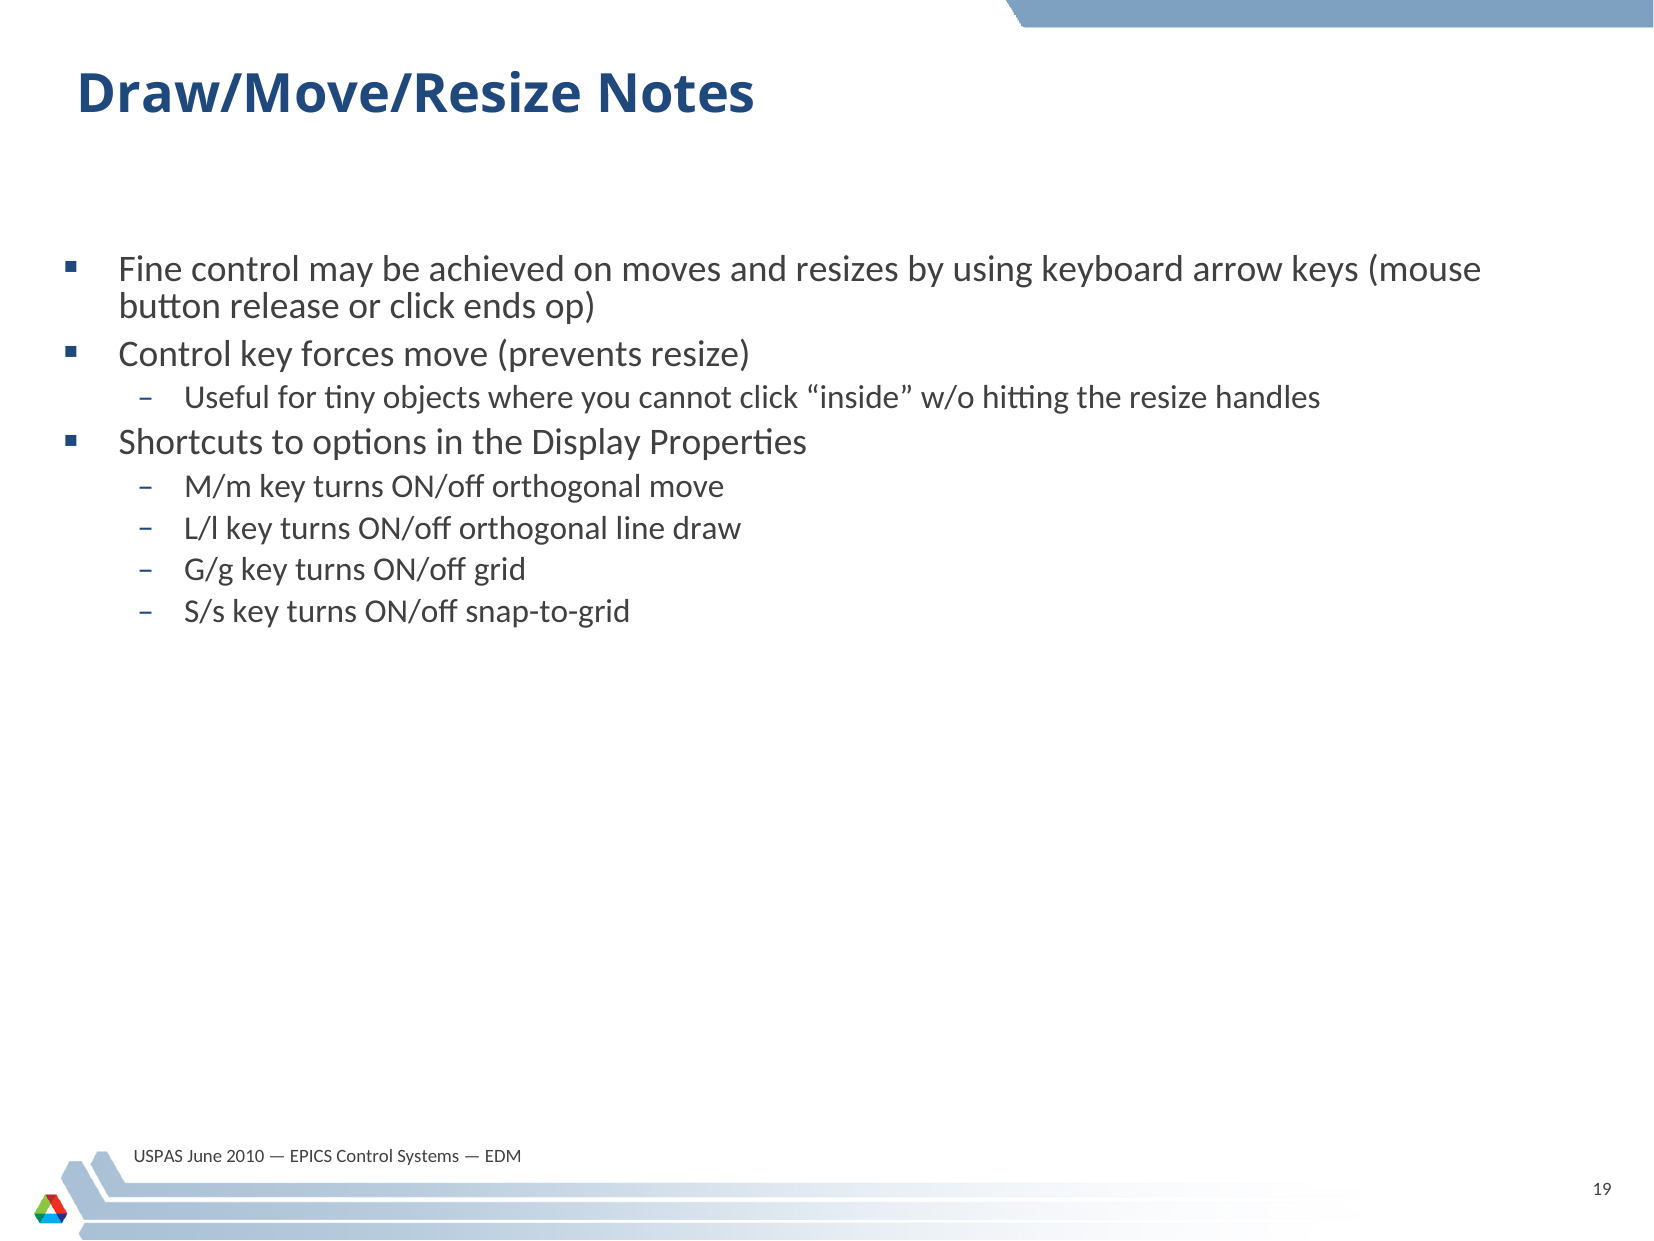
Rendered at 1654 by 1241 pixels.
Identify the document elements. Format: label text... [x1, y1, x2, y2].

list Fine control may be achieved on moves and resizes by using keyboard arrow keys (mouse button release or click ends op) Control key forces move (prevents resize) Useful for tiny objects where you cannot click “inside” w/o hitting the resize handles Shortcuts to options in the Display Properties M/m key turns ON/off orthogonal move L/l key turns ON/off orthogonal line draw G/g key turns ON/off grid S/s key turns ON/off snap-to-grid [62, 253, 1498, 863]
picture [0, 0, 1654, 29]
title Draw/Move/Resize Notes [61, 39, 1500, 143]
picture [0, 1143, 1654, 1240]
